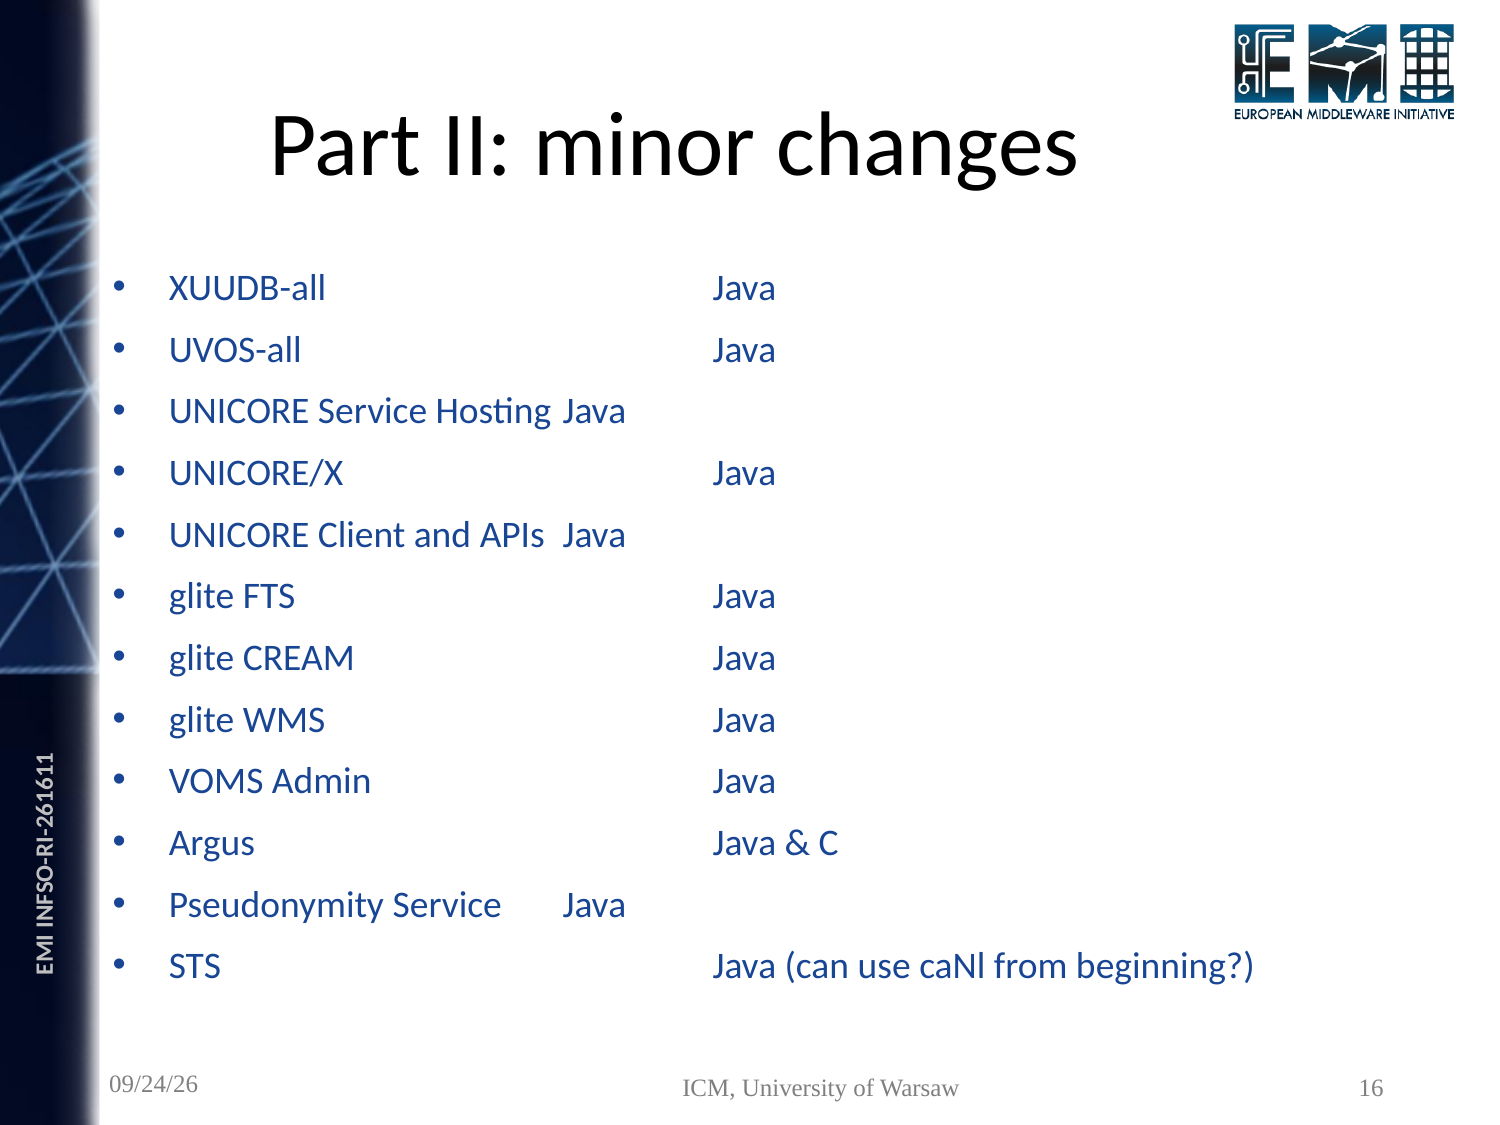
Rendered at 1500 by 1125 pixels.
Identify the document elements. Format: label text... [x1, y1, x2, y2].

list XUUDB-all Java UVOS-all Java UNICORE Service Hosting Java UNICORE/X Java UNICORE Client and APIs Java glite FTS Java glite CREAM Java glite WMS Java VOMS Admin Java Argus Java & C Pseudonymity Service Java STS Java (can use caNl from beginning?) [112, 263, 1425, 1006]
title Part II: minor changes [112, 44, 1238, 233]
picture [1185, 8, 1500, 140]
picture [0, 0, 111, 1125]
